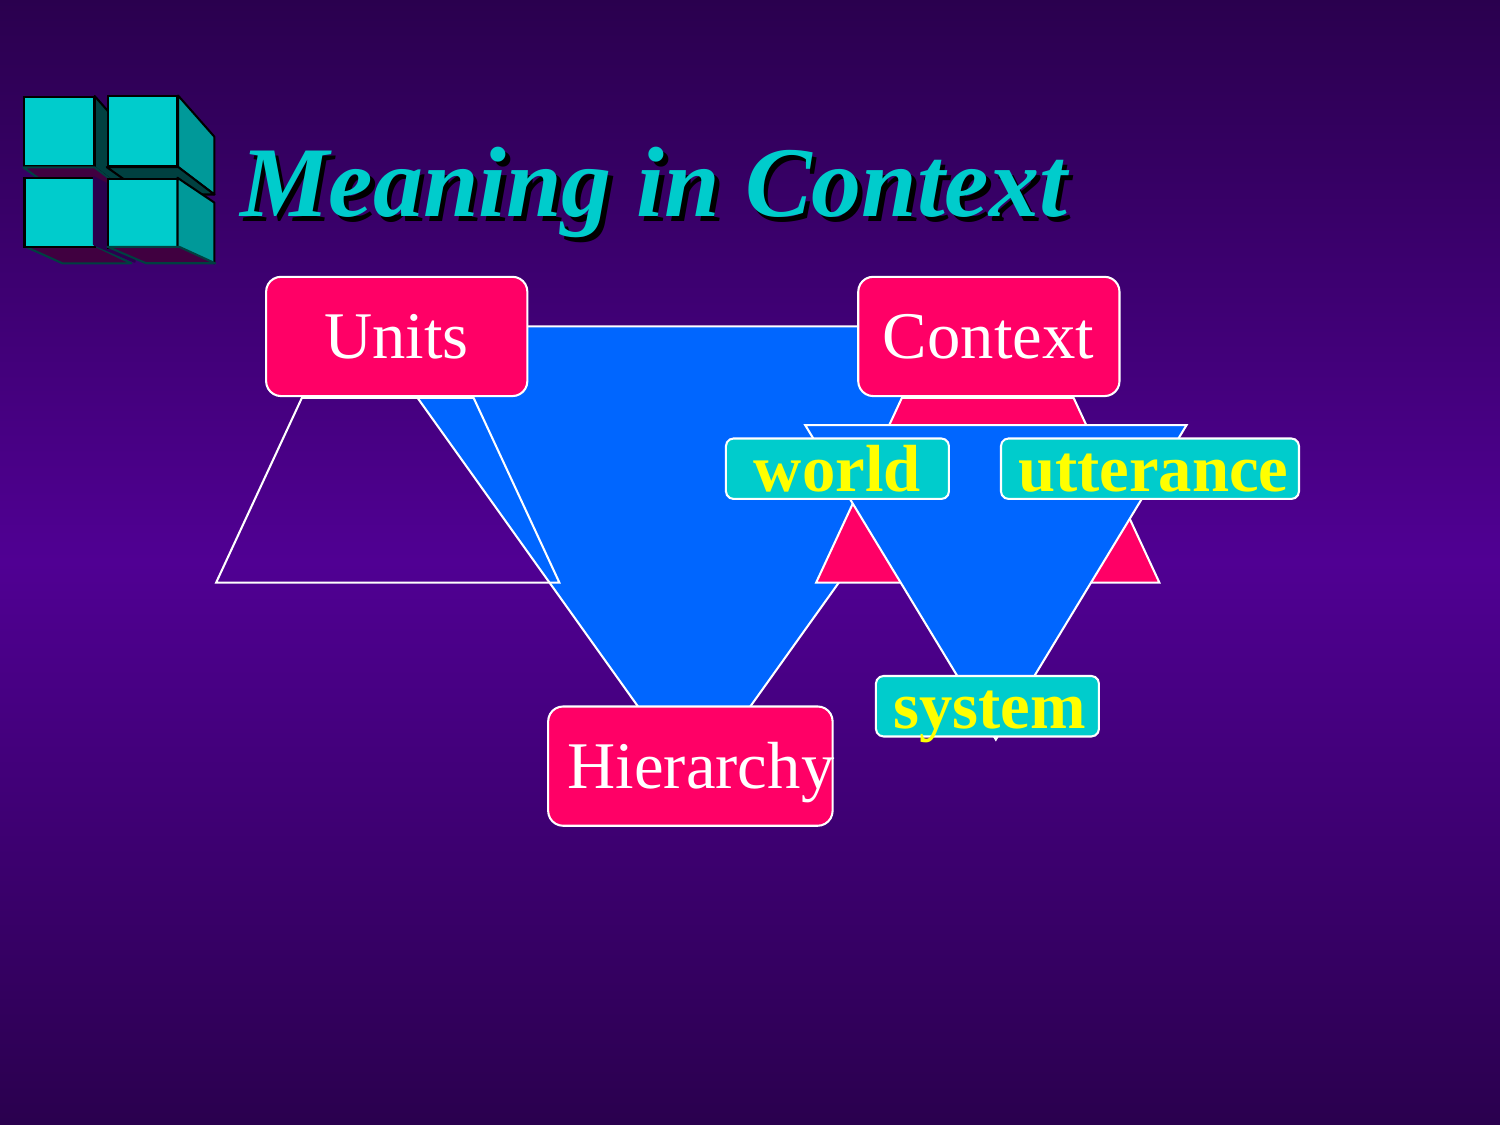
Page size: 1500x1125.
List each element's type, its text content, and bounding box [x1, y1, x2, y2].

text_box system [875, 676, 1099, 737]
text_box [418, 399, 557, 581]
text_box utterance [1000, 438, 1299, 499]
text_box Units [266, 276, 528, 397]
text_box world [725, 438, 949, 499]
text_box [475, 326, 1187, 706]
title Meaning in Context [224, 78, 1388, 288]
text_box Hierarchy [548, 706, 833, 826]
text_box Context [858, 276, 1120, 397]
